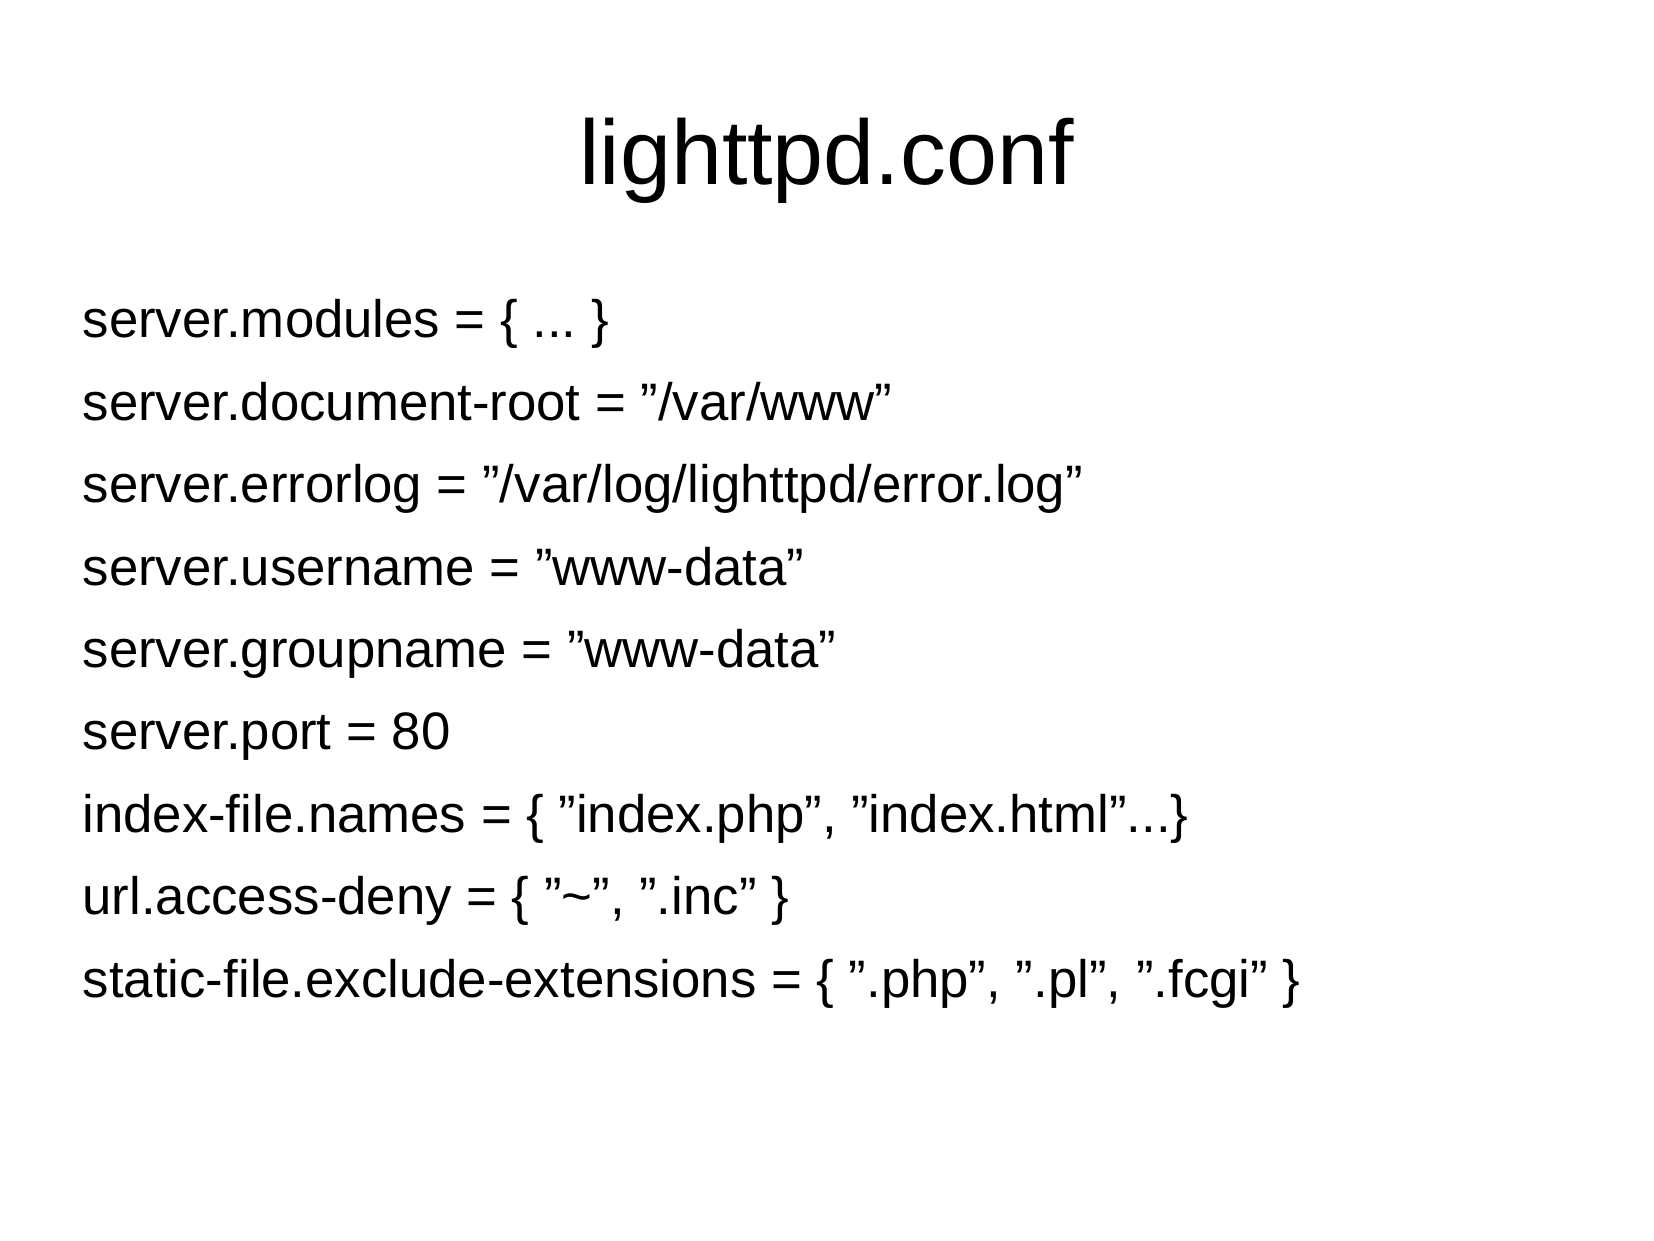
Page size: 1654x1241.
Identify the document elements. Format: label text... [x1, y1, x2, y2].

title lighttpd.conf [82, 49, 1571, 257]
list server.modules = { ... } server.document-root = ”/var/www” server.errorlog = ”/var/log/lighttpd/error.log” server.username = ”www-data” server.groupname = ”www-data” server.port = 80 index-file.names = { ”index.php”, ”index.html”...} url.access-deny = { ”~”, ”.inc” } static-file.exclude-extensions = { ”.php”, ”.pl”, ”.fcgi” } [82, 290, 1571, 1010]
